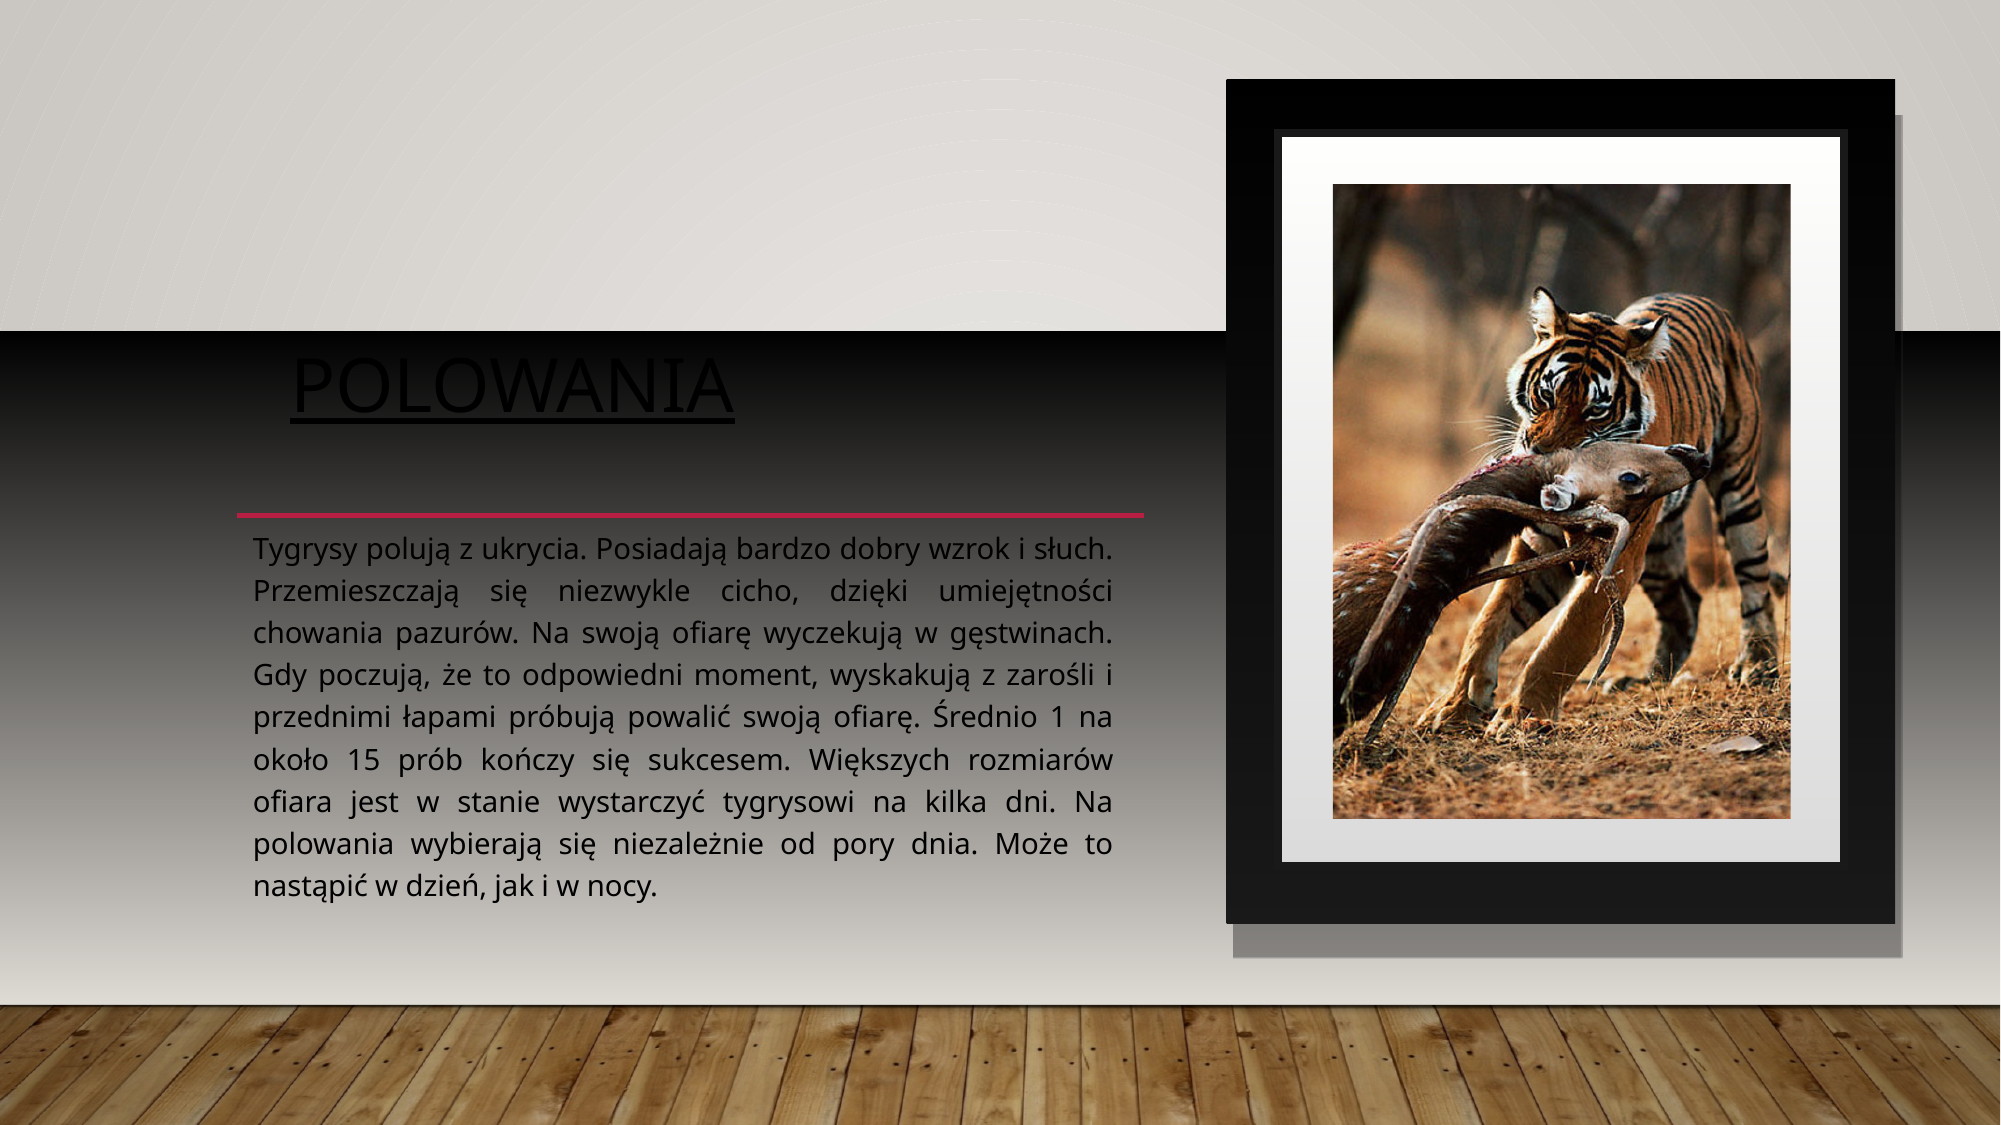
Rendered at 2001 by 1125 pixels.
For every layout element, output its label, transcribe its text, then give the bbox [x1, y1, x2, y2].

list Tygrysy polują z ukrycia. Posiadają bardzo dobry wzrok i słuch. Przemieszczają się niezwykle cicho, dzięki umiejętności chowania pazurów. Na swoją ofiarę wyczekują w gęstwinach. Gdy poczują, że to odpowiedni moment, wyskakują z zarośli i przednimi łapami próbują powalić swoją ofiarę. Średnio 1 na około 15 prób kończy się sukcesem. Większych rozmiarów ofiara jest w stanie wystarczyć tygrysowi na kilka dni. Na polowania wybierają się niezależnie od pory dnia. Może to nastąpić w dzień, jak i w nocy. [237, 516, 1145, 913]
picture [1332, 184, 1791, 819]
title polowania [257, 136, 1166, 437]
